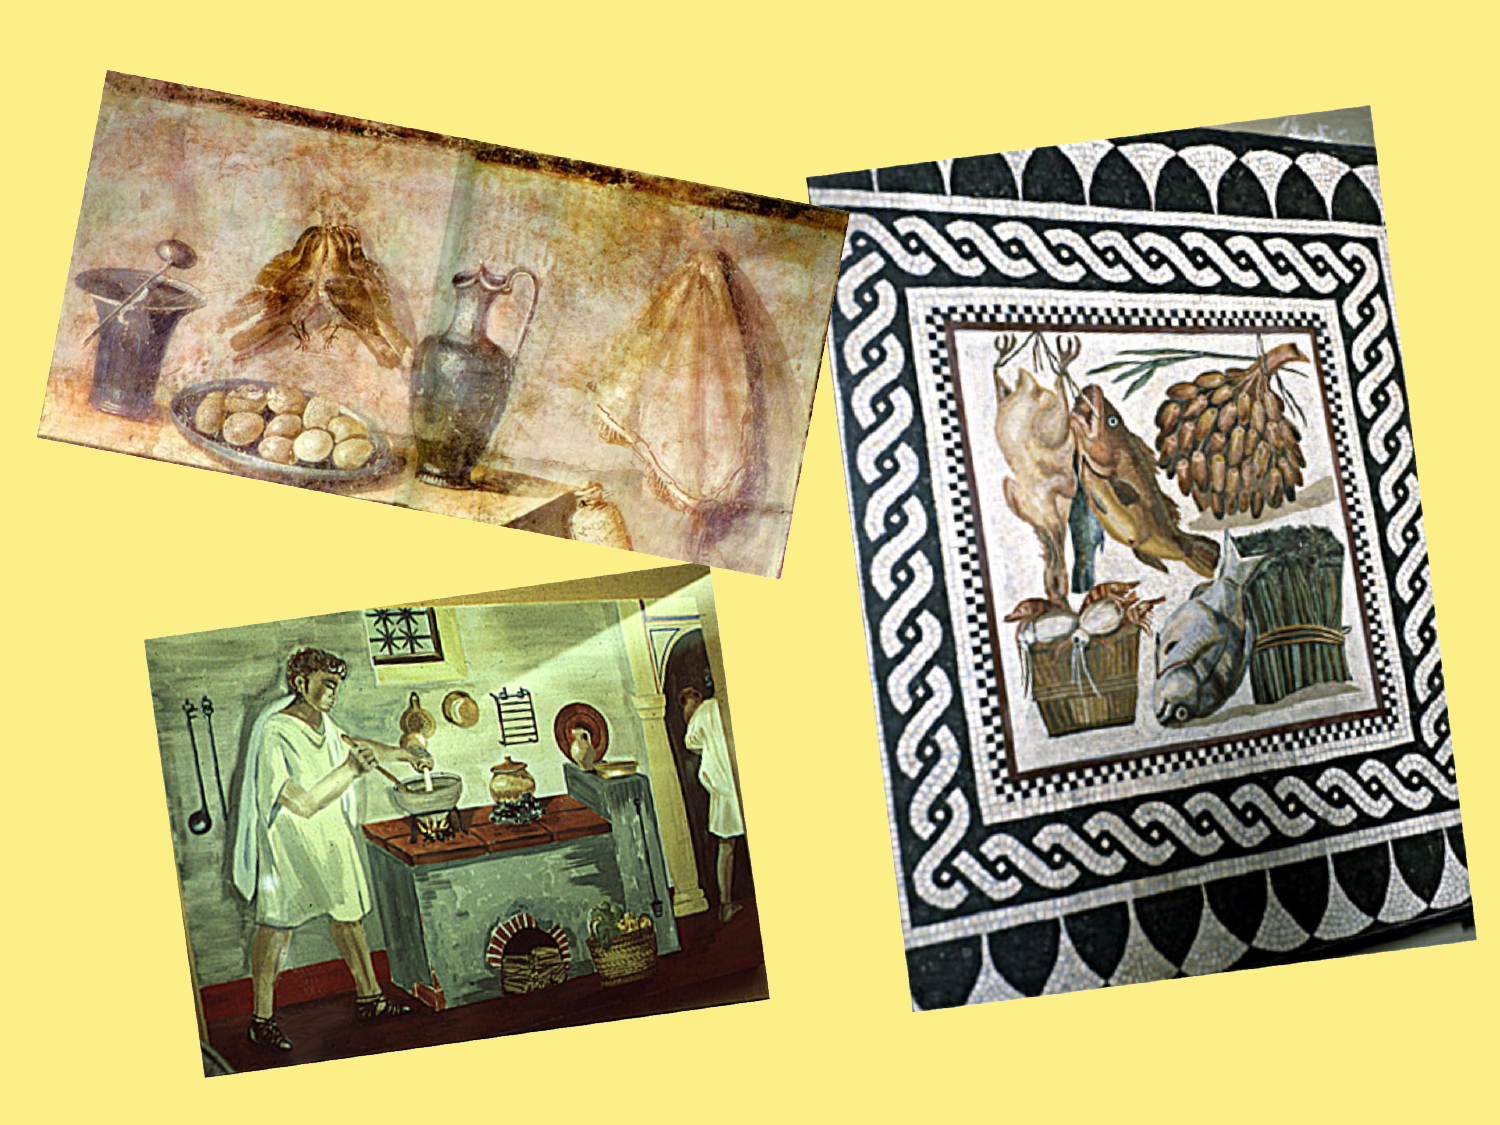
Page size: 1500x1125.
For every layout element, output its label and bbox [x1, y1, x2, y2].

picture [36, 69, 1477, 1078]
